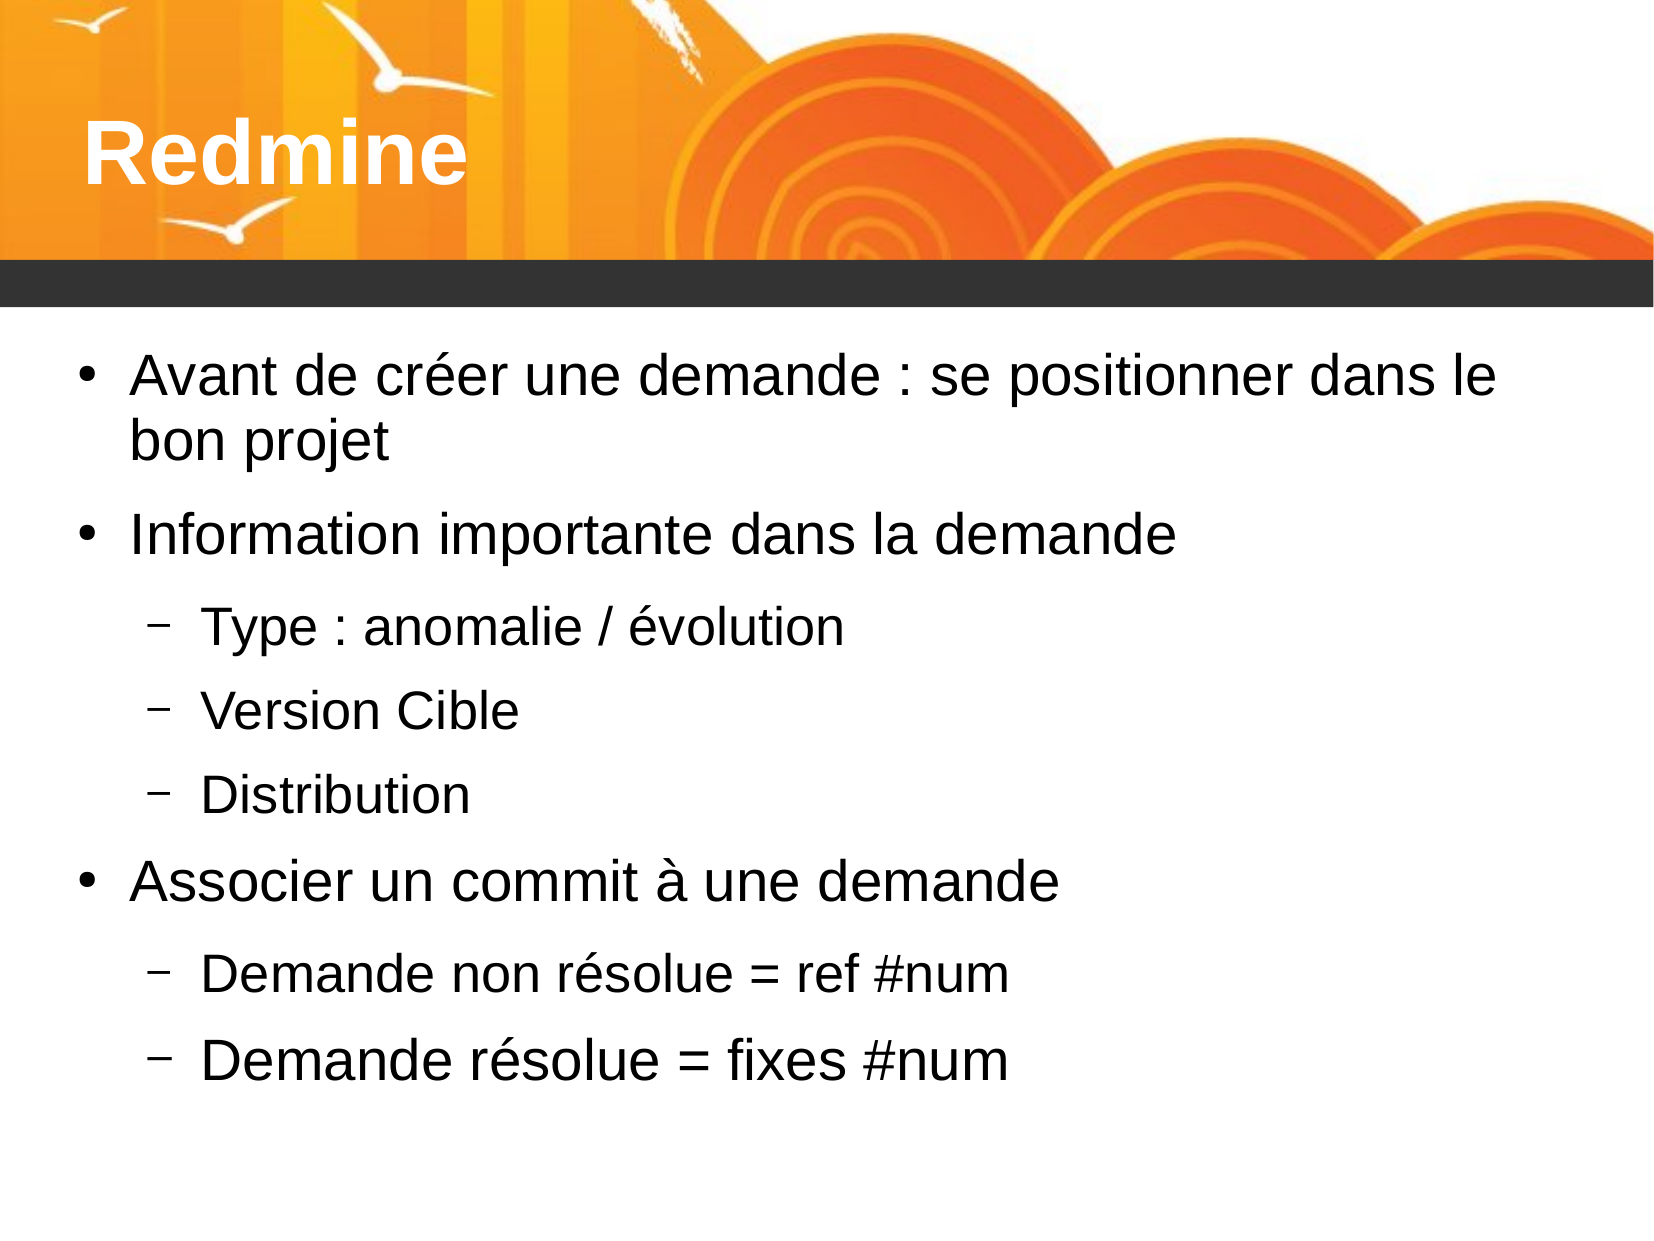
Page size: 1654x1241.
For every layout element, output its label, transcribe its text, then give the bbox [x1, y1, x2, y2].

title Redmine [82, 49, 1571, 257]
list Avant de créer une demande : se positionner dans le bon projet Information importante dans la demande Type : anomalie / évolution Version Cible Distribution Associer un commit à une demande Demande non résolue = ref #num Demande résolue = fixes #num [59, 342, 1595, 1062]
